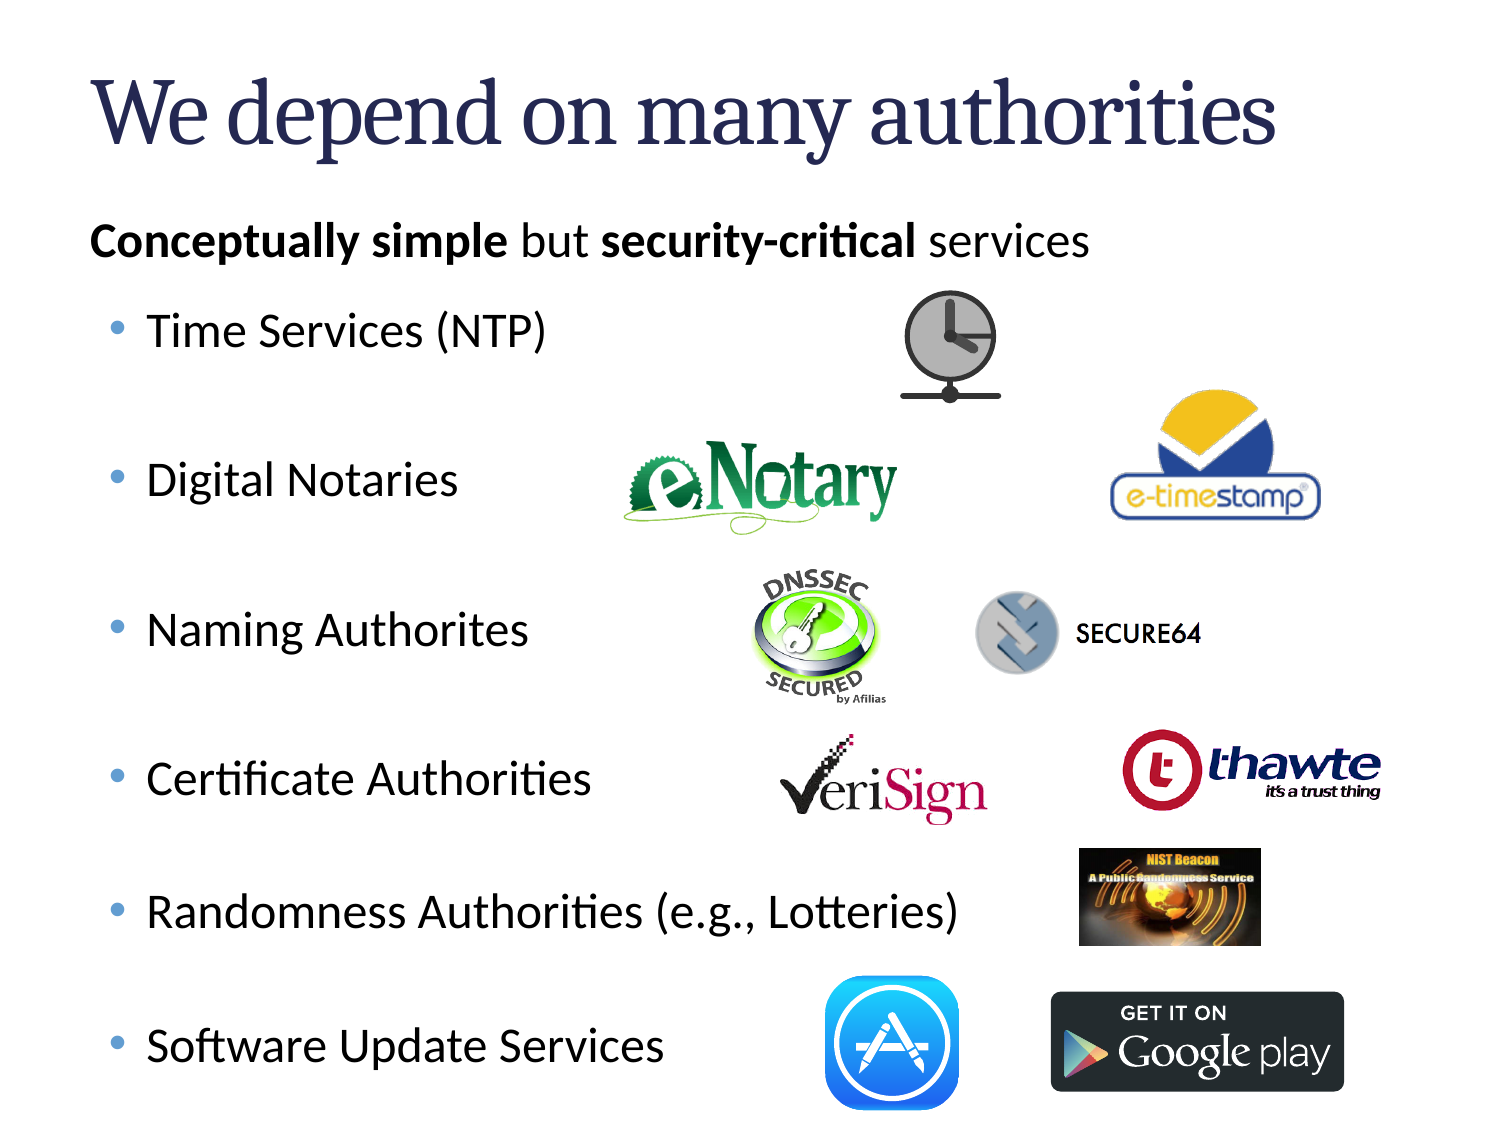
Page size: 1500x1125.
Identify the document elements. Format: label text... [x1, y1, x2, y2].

picture [888, 285, 1021, 417]
picture [1050, 848, 1345, 1125]
picture [600, 436, 901, 540]
picture [975, 590, 1201, 676]
picture [825, 975, 960, 1111]
list Conceptually simple but security-critical services Time Services (NTP) Digital Notaries Naming Authorites Certificate Authorities Randomness Authorities (e.g., Lotteries) Software Update Services [75, 200, 1325, 1063]
title We depend on many authorities [75, 12, 1471, 200]
picture [750, 569, 886, 706]
picture [780, 734, 988, 826]
picture [1110, 389, 1321, 521]
picture [1122, 729, 1381, 811]
